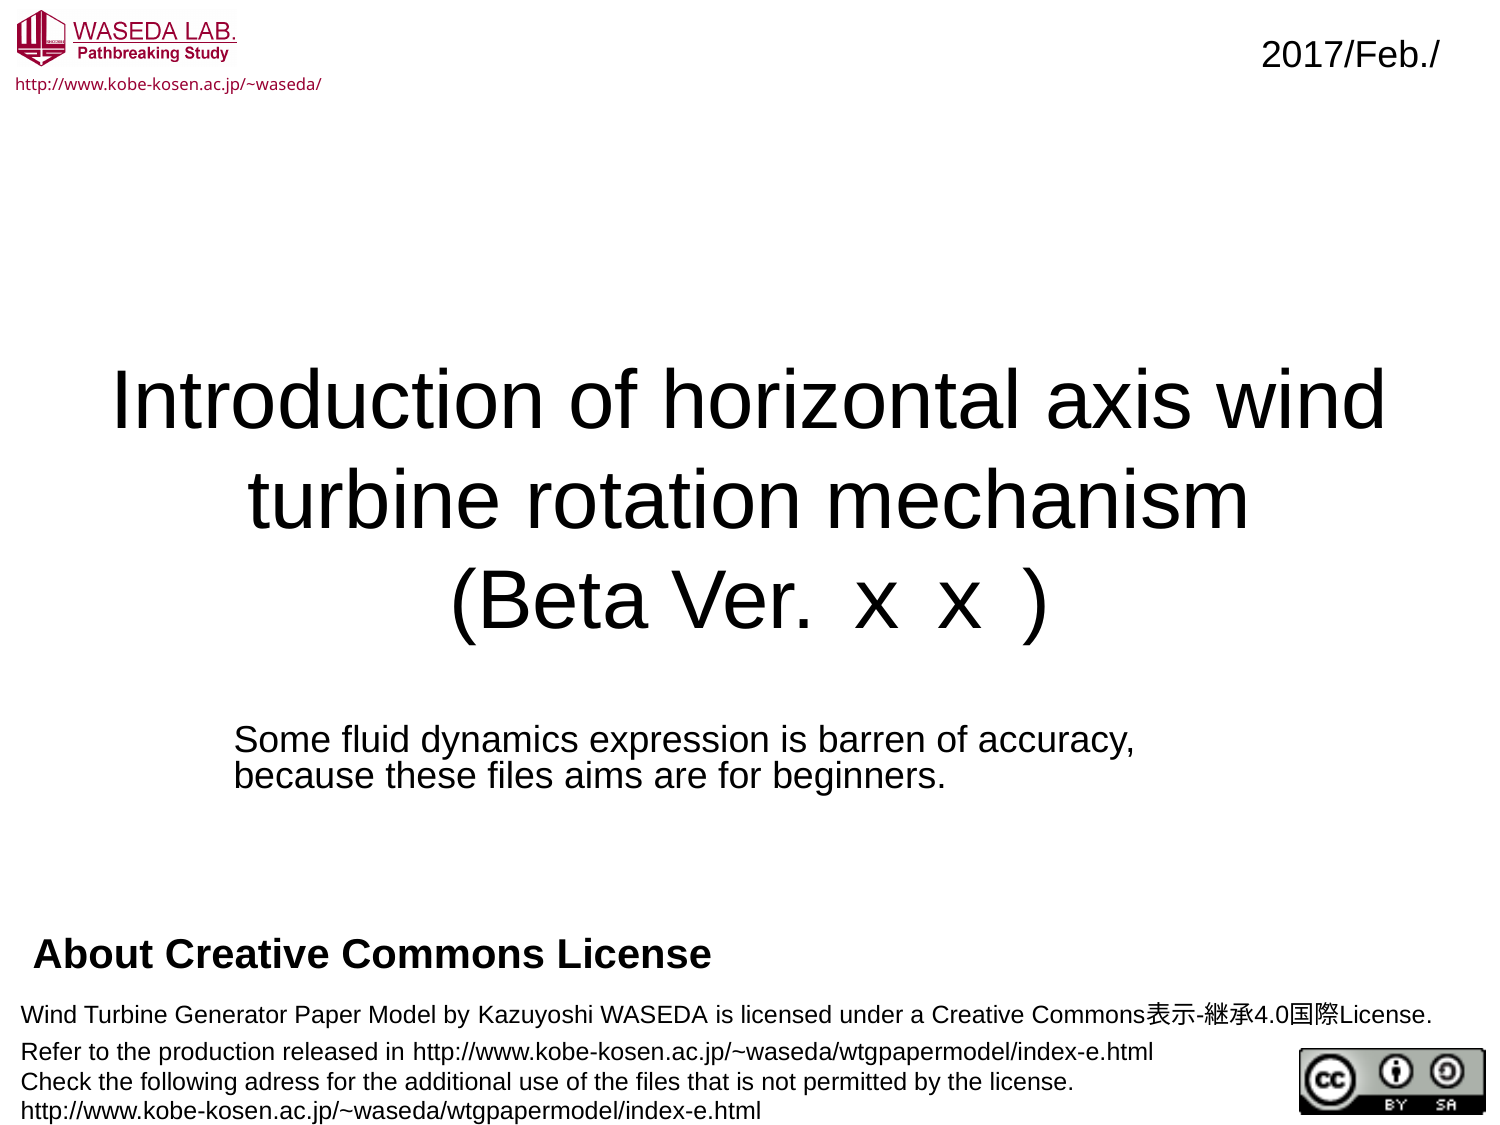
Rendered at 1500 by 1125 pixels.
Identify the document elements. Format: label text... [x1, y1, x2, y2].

text_box Some fluid dynamics expression is barren of accuracy, because these files aims are for beginners. [219, 716, 1282, 803]
subtitle About Creative Commons License [17, 928, 1483, 988]
title Introduction of horizontal axis wind turbine rotation mechanism (Beta Ver.ｘｘ) [64, 338, 1435, 580]
picture [17, 9, 237, 66]
text_box http://www.kobe-kosen.ac.jp/~waseda/ [0, 66, 338, 101]
text_box Wind Turbine Generator Paper Model by Kazuyoshi WASEDA is licensed under a Creative Commons 表示 - 継承 4.0 国際 License. Refer to the production released in http://www.kobe-kosen.ac.jp/~waseda/wtgpapermodel/index-e.html Check the following adress for the additional use of the files that is not permitted by the license. http://www.kobe-kosen.ac.jp/~waseda/wtgpapermodel/index-e.html [6, 991, 1500, 1125]
text_box 2017/Feb./ [1246, 31, 1455, 82]
